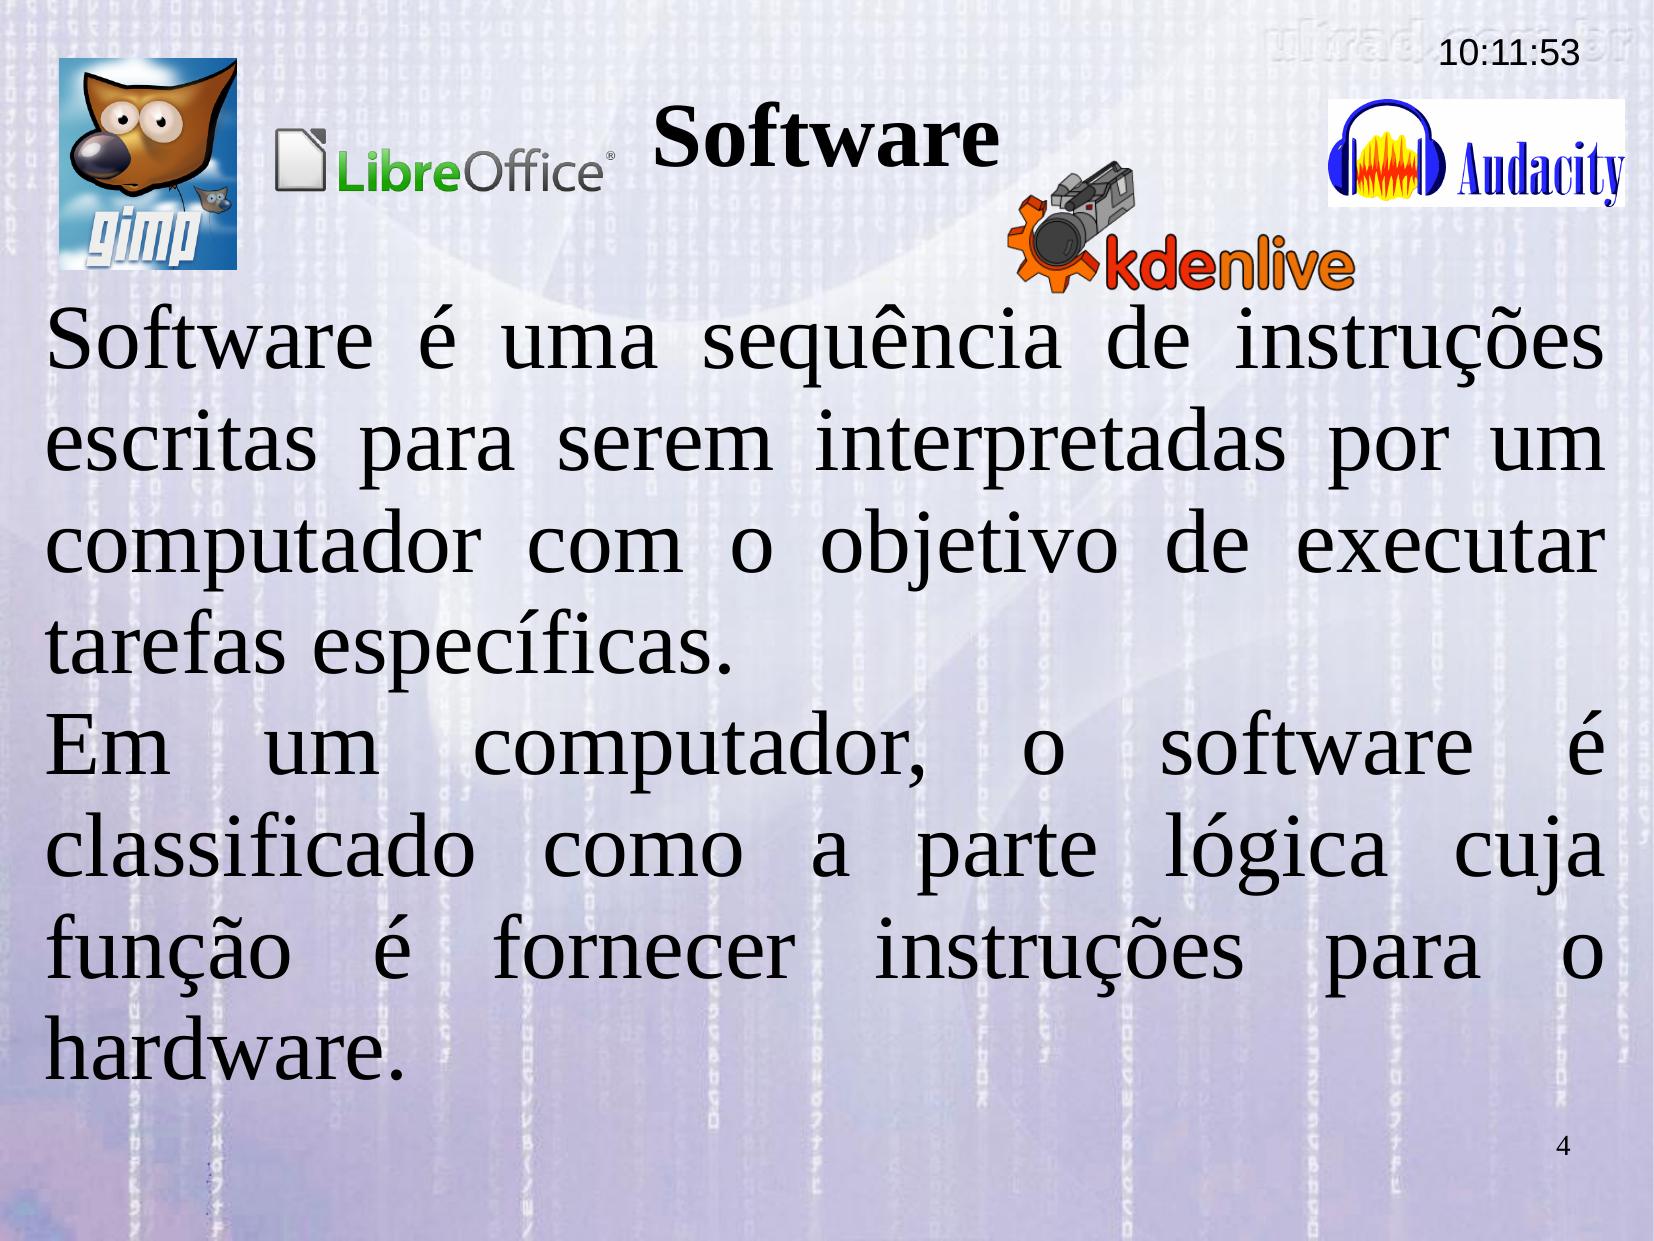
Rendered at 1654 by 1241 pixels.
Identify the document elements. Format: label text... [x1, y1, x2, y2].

text_box Software Software é uma sequência de instruções escritas para serem interpretadas por um computador com o objetivo de executar tarefas específicas. Em um computador, o software é classificado como a parte lógica cuja função é fornecer instruções para o hardware. [29, 76, 1625, 1211]
picture [0, 0, 1654, 1241]
text_box 10:53:34 [1423, 23, 1631, 94]
